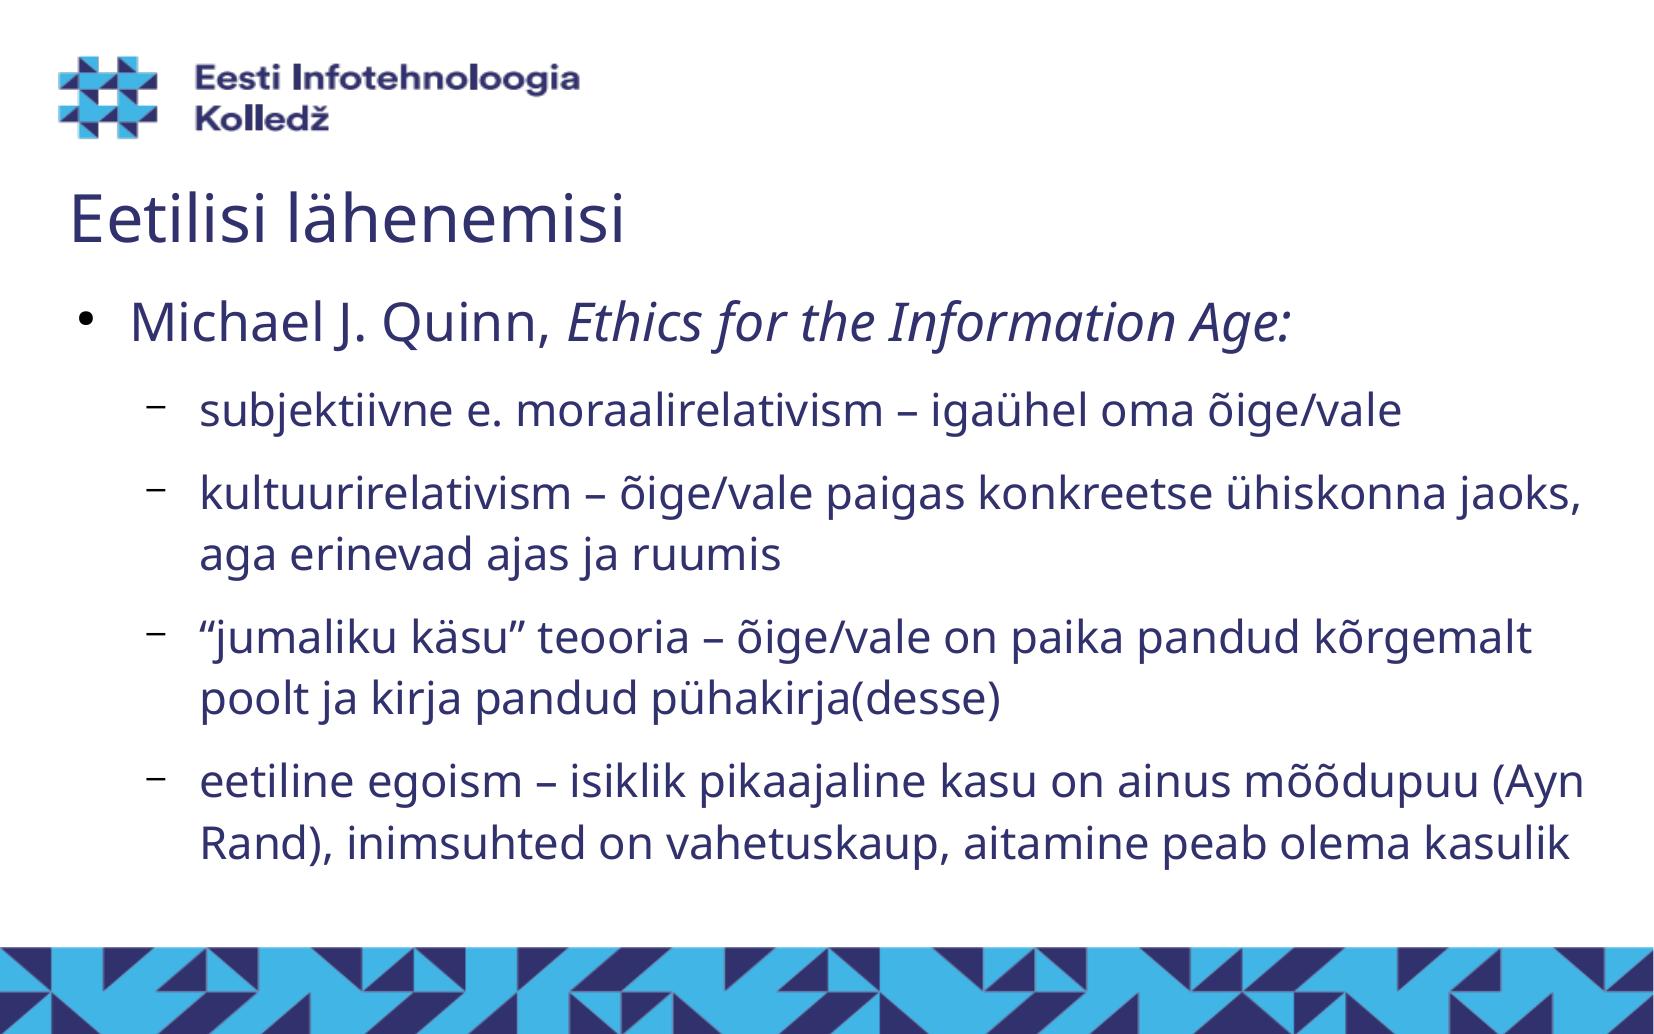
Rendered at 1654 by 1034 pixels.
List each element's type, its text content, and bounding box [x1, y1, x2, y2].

list Michael J. Quinn, Ethics for the Information Age: subjektiivne e. moraalirelativism – igaühel oma õige/vale kultuurirelativism – õige/vale paigas konkreetse ühiskonna jaoks, aga erinevad ajas ja ruumis “jumaliku käsu” teooria – õige/vale on paika pandud kõrgemalt poolt ja kirja pandud pühakirja(desse) eetiline egoism – isiklik pikaajaline kasu on ainus mõõdupuu (Ayn Rand), inimsuhted on vahetuskaup, aitamine peab olema kasulik [59, 283, 1595, 936]
title Eetilisi lähenemisi [68, 147, 1536, 283]
